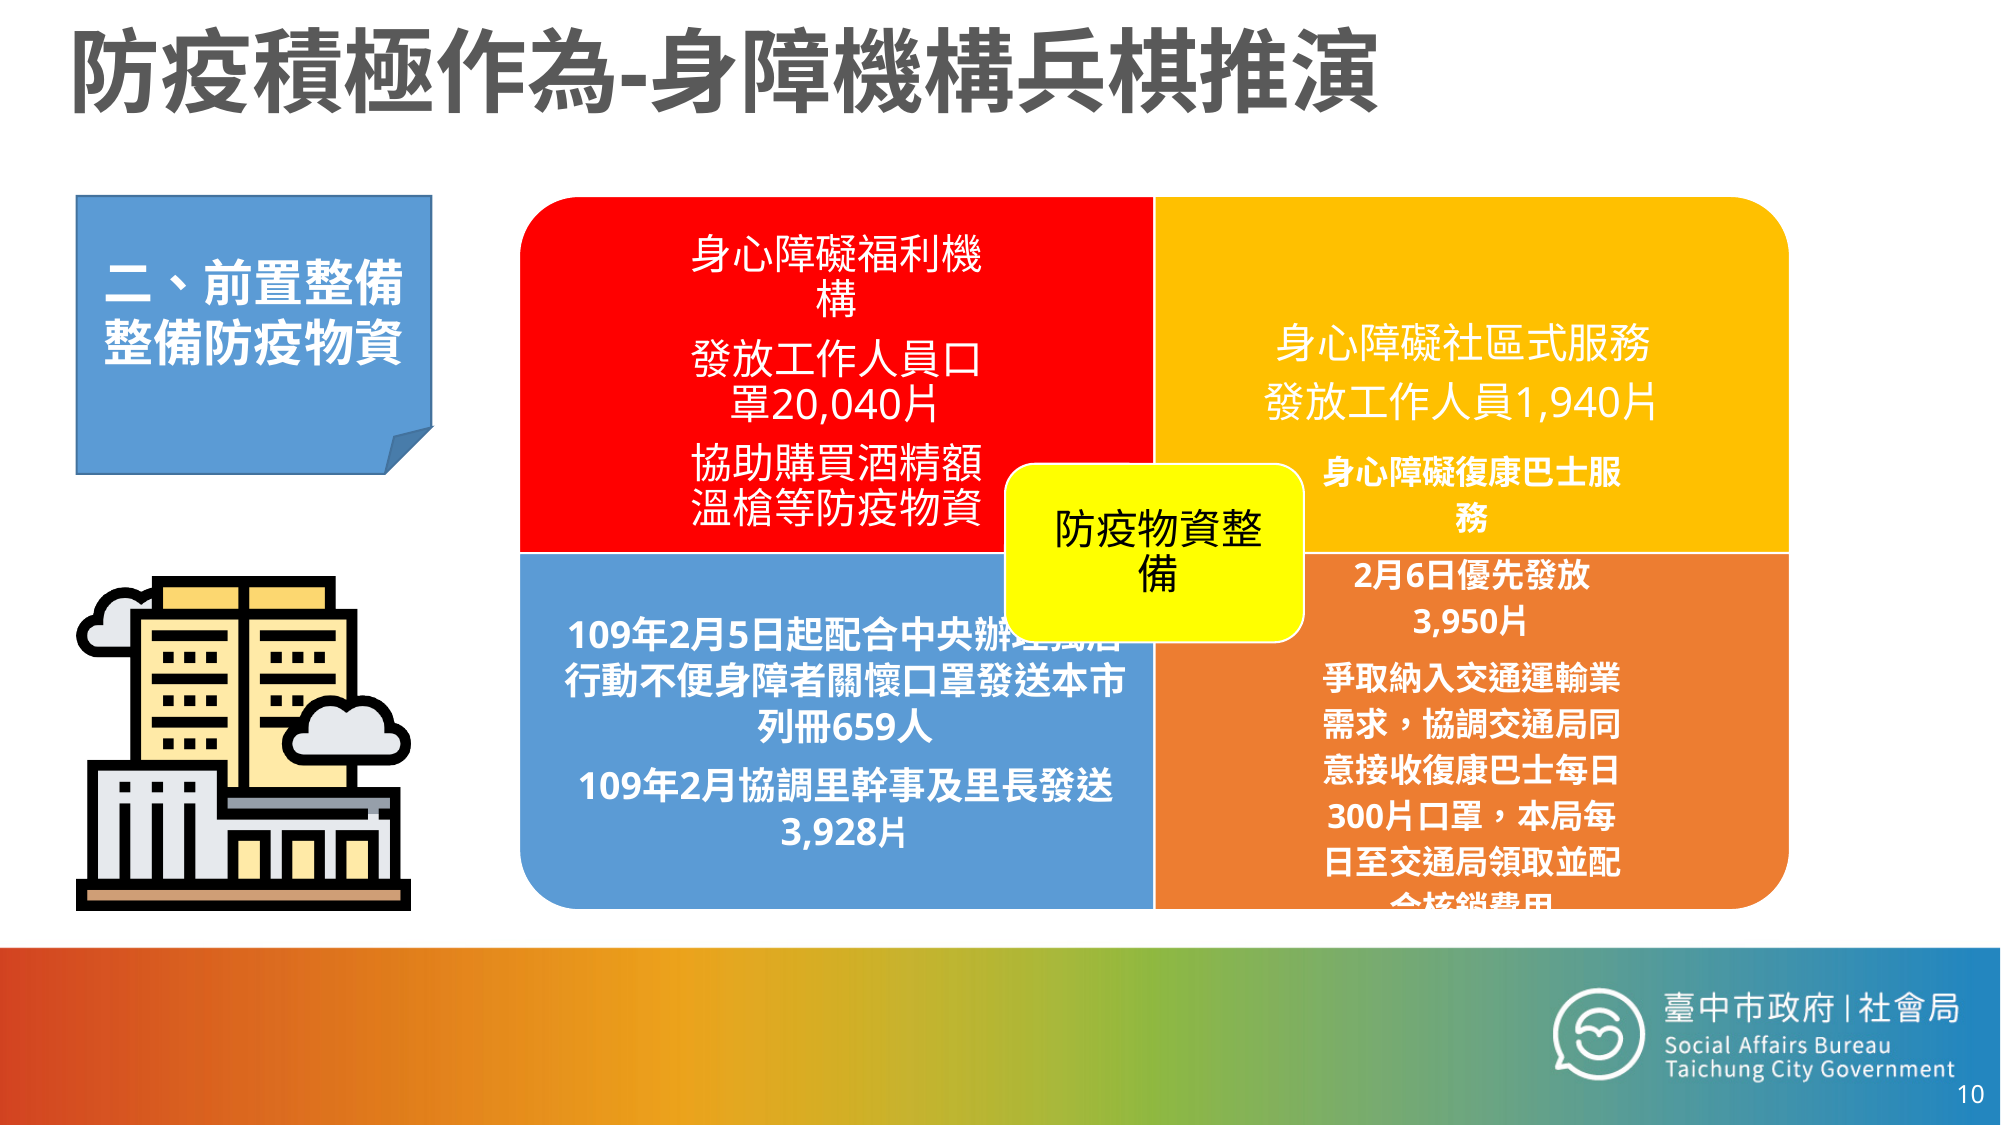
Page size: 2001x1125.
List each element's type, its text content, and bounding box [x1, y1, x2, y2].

text_box 身心障礙社區式服務 發放工作人員1,940片 [1154, 195, 1790, 553]
slide_number <編號> [1550, 1065, 2000, 1125]
picture [0, 0, 2001, 1125]
text_box 身心障礙福利機構 發放工作人員口罩20,040片 協助購買酒精額溫槍等防疫物資 [519, 196, 1154, 553]
text_box 二、前置整備 整備防疫物資 [76, 196, 432, 474]
text_box 防疫物資整備 [1005, 463, 1304, 643]
text_box 身心障礙復康巴士服務 2月6日優先發放3,950片 爭取納入交通運輸業需求，協調交通局同意接收復康巴士每日300片口罩，本局每日至交通局領取並配合核銷費用 [1154, 553, 1790, 911]
text_box 防疫積極作為-身障機構兵棋推演 [53, 18, 1898, 169]
text_box 109年2月5日起配合中央辦理獨居行動不便身障者關懷口罩發送本市列冊659人 109年2月協調里幹事及里長發送3,928片 [519, 553, 1154, 911]
